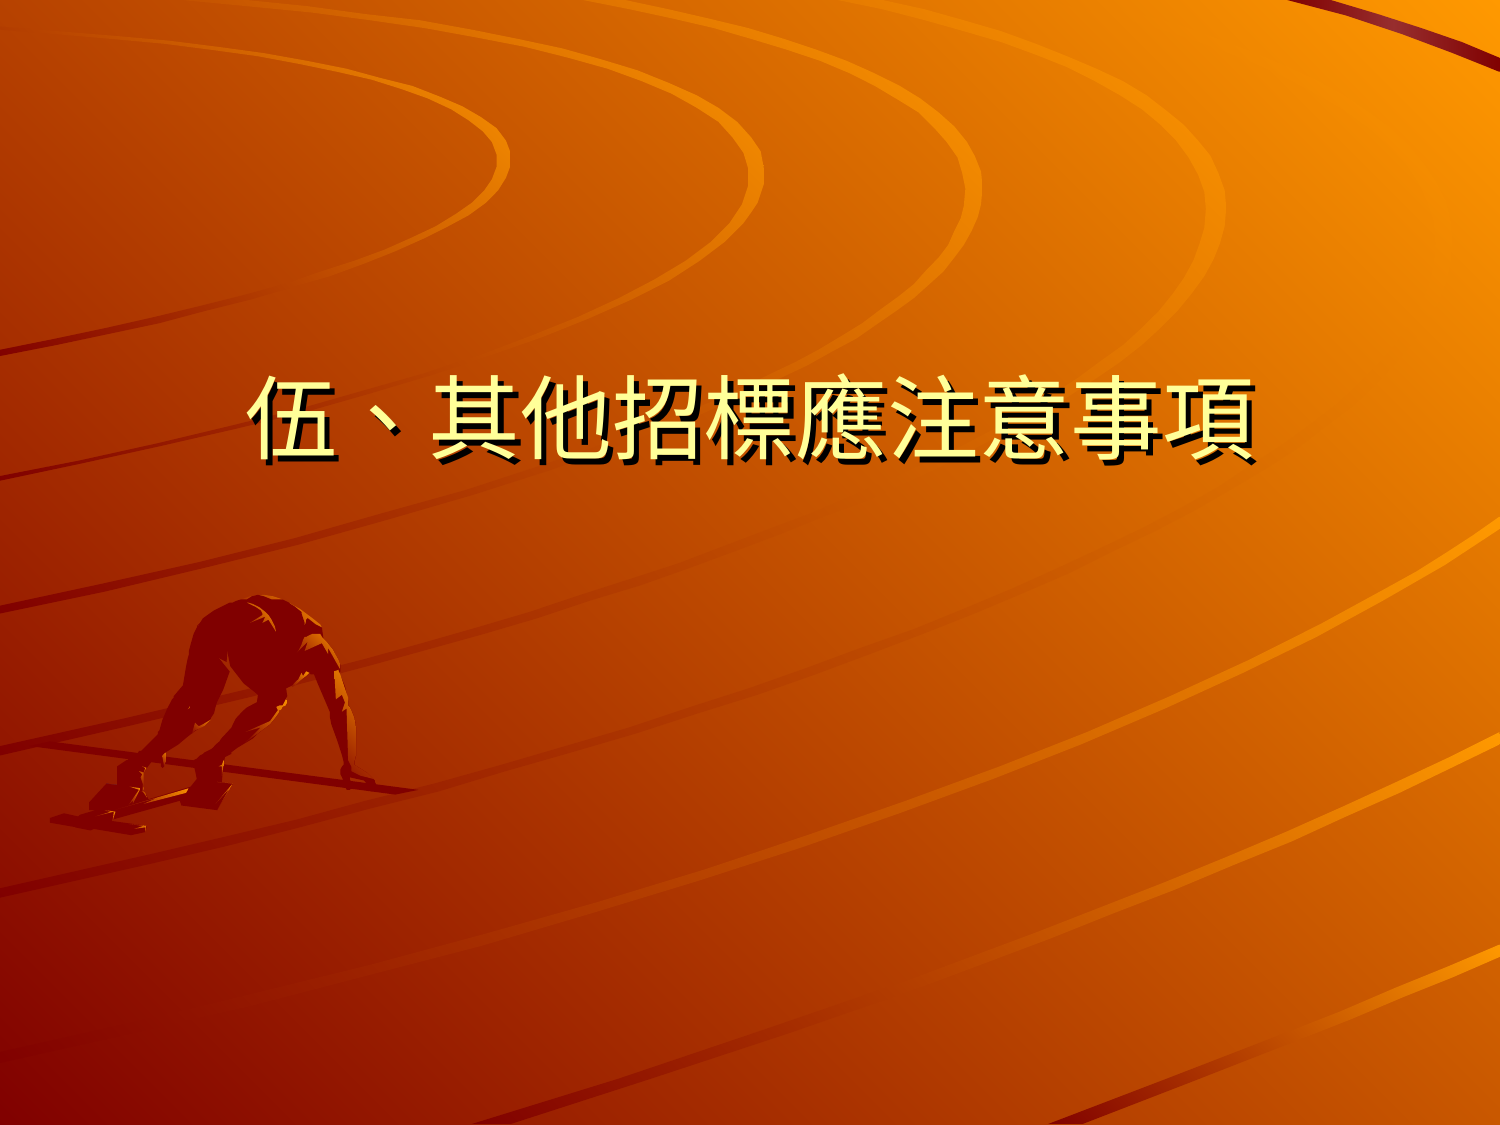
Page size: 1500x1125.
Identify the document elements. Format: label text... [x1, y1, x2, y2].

title 伍、其他招標應注意事項 [112, 237, 1388, 479]
